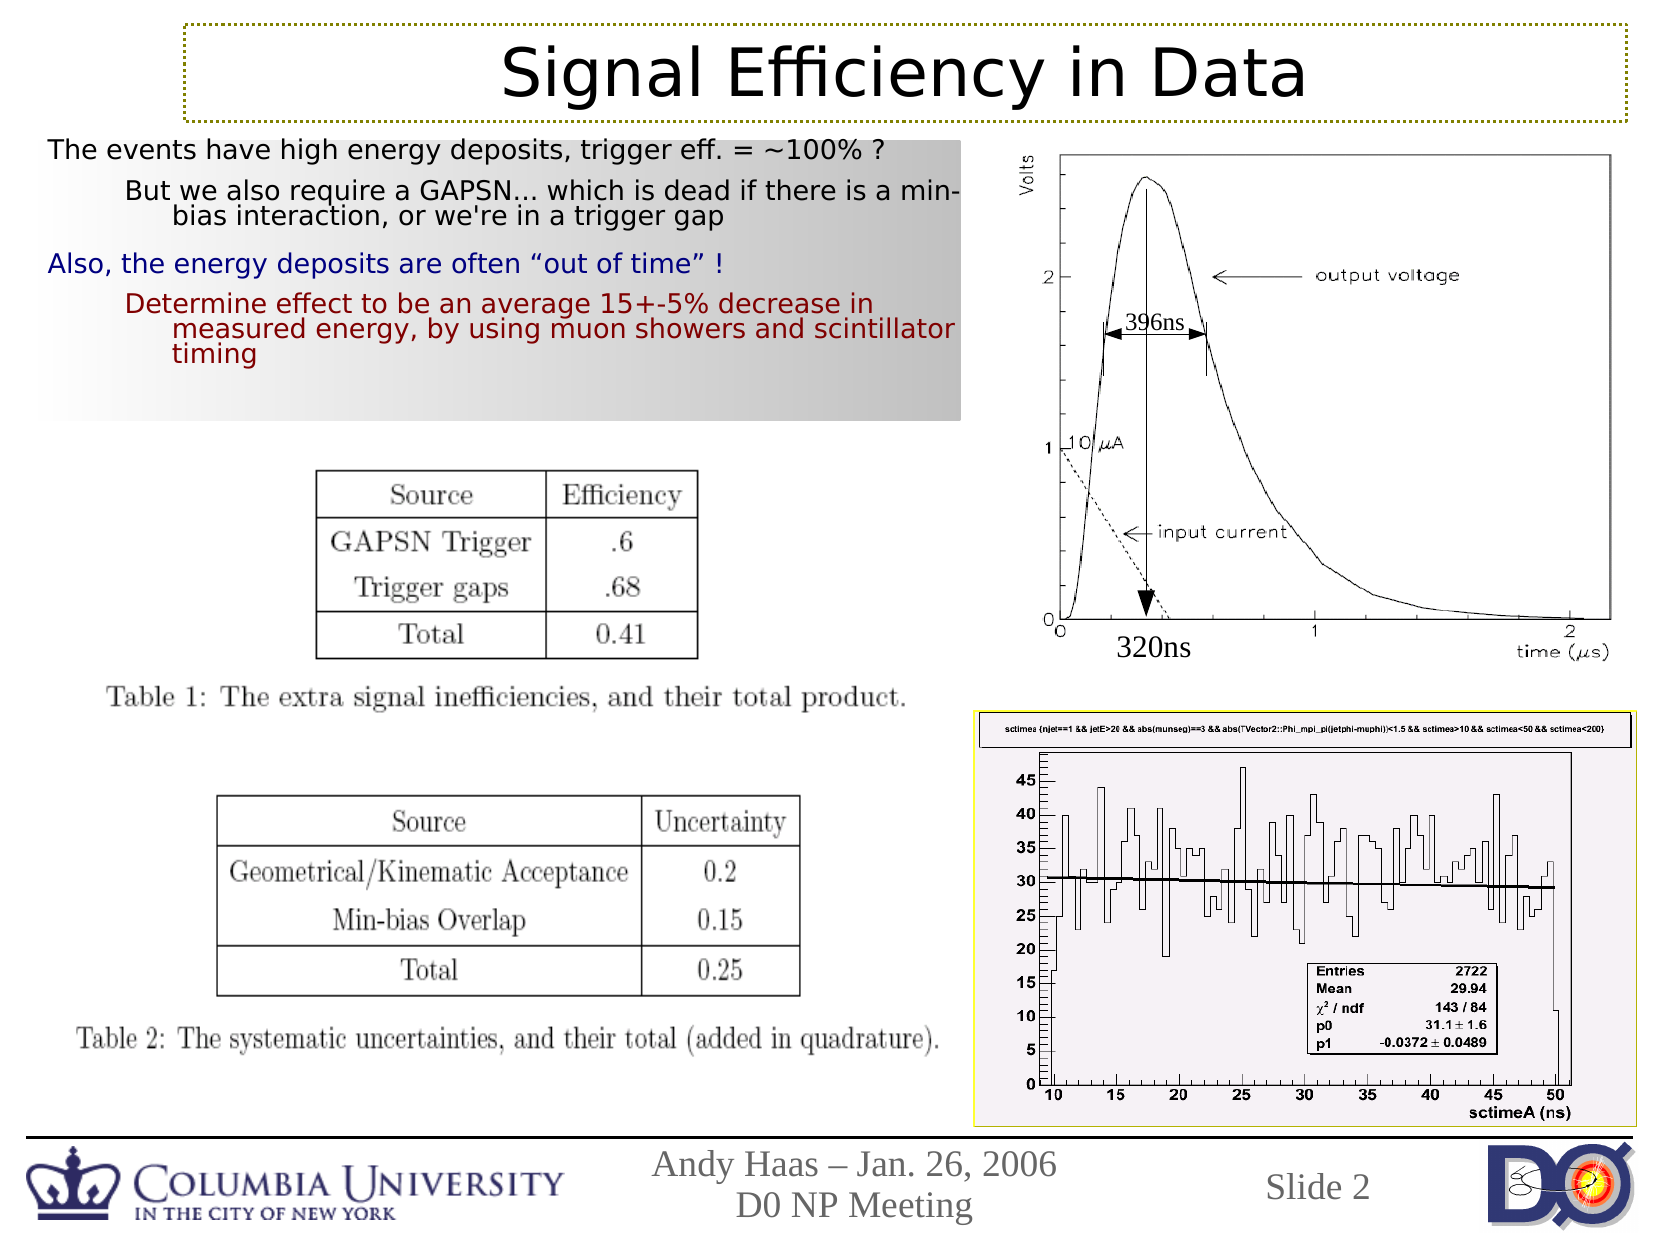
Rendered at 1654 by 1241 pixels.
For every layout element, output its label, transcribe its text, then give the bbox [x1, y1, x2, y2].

picture [986, 135, 1636, 679]
picture [973, 710, 1637, 1127]
list The events have high energy deposits, trigger eff. = ~100% ? But we also require a GAPSN... which is dead if there is a min-bias interaction, or we're in a trigger gap Also, the energy deposits are often “out of time” ! Determine effect to be an average 15+-5% decrease in measured energy, by using muon showers and scintillator timing [30, 140, 961, 421]
picture [69, 428, 919, 730]
title Signal Efficiency in Data [184, 24, 1627, 122]
picture [26, 1146, 565, 1220]
picture [57, 762, 950, 1069]
text_box 320ns [1116, 629, 1195, 669]
picture [1479, 1140, 1639, 1233]
